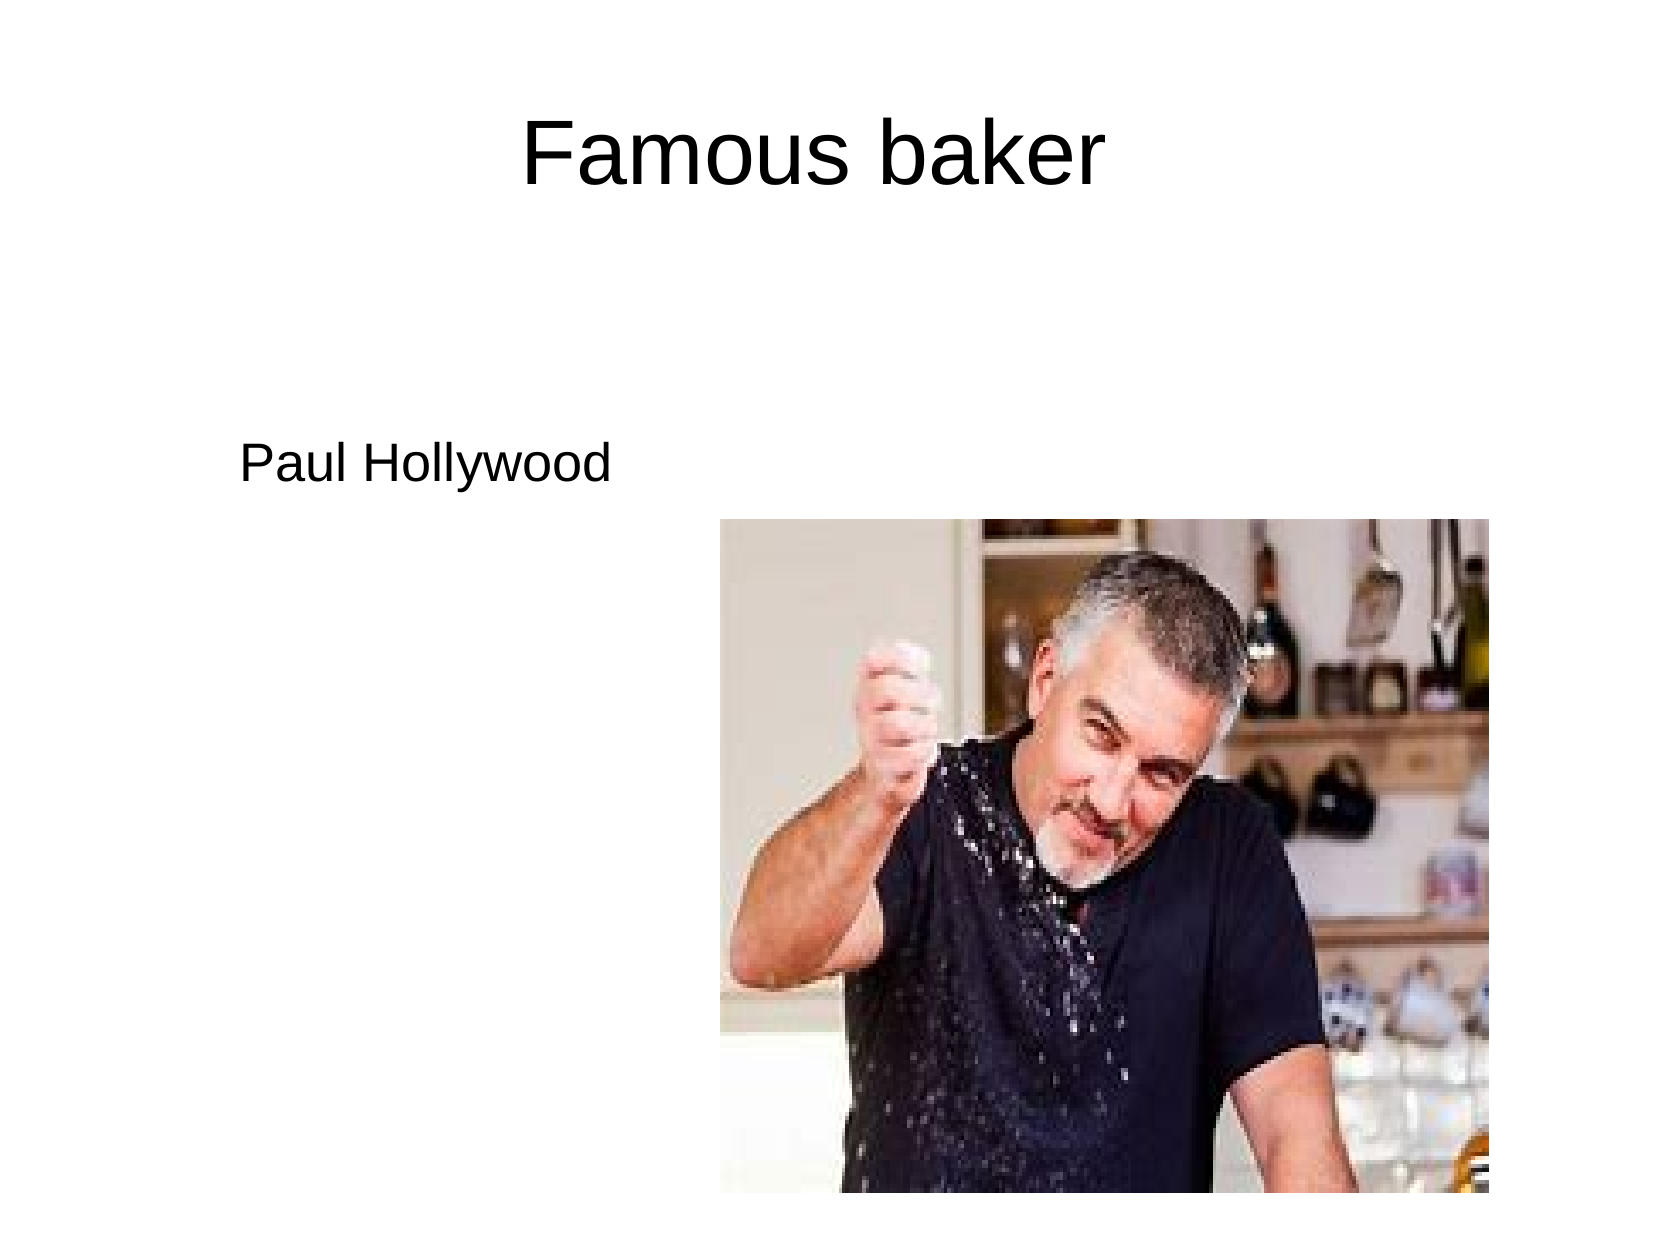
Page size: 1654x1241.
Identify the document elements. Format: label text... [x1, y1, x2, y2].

title Famous baker [82, 49, 1571, 257]
text_box Paul Hollywood [224, 425, 1111, 501]
picture [720, 519, 1489, 1193]
